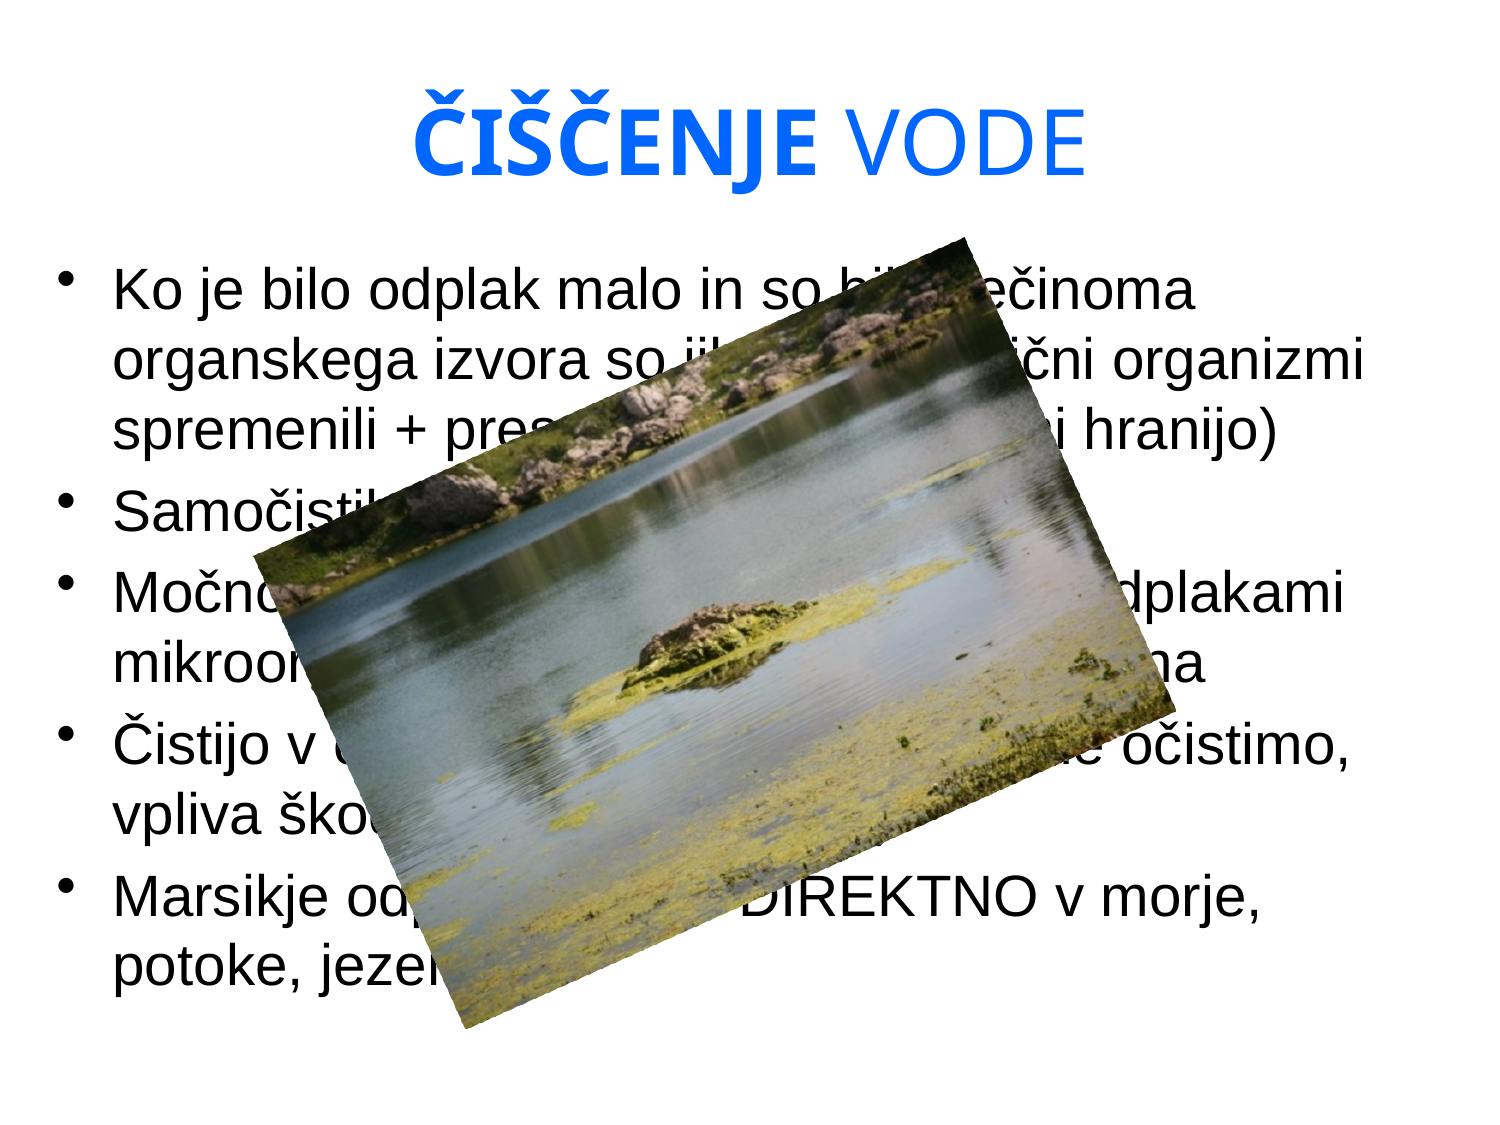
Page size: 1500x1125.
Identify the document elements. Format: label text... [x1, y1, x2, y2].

picture [252, 236, 1176, 1029]
title ČIŠČENJE VODE [75, 45, 1425, 233]
list Ko je bilo odplak malo in so bile večinoma organskega izvora so jih lahko različni organizmi spremenili + presnovili (ker se z njimi hranijo) Samočistilna sposobnost voda Močno onesnažena voda z umetnimi odplakami mikroorganizme uniči, ostane onesnažena Čistijo v čistilnih napravah (če vode ne očistimo, vpliva škodljivo na bitja v vodi) Marsikje odplake tečejo DIREKTNO v morje, potoke, jezera,… [41, 243, 1429, 1125]
